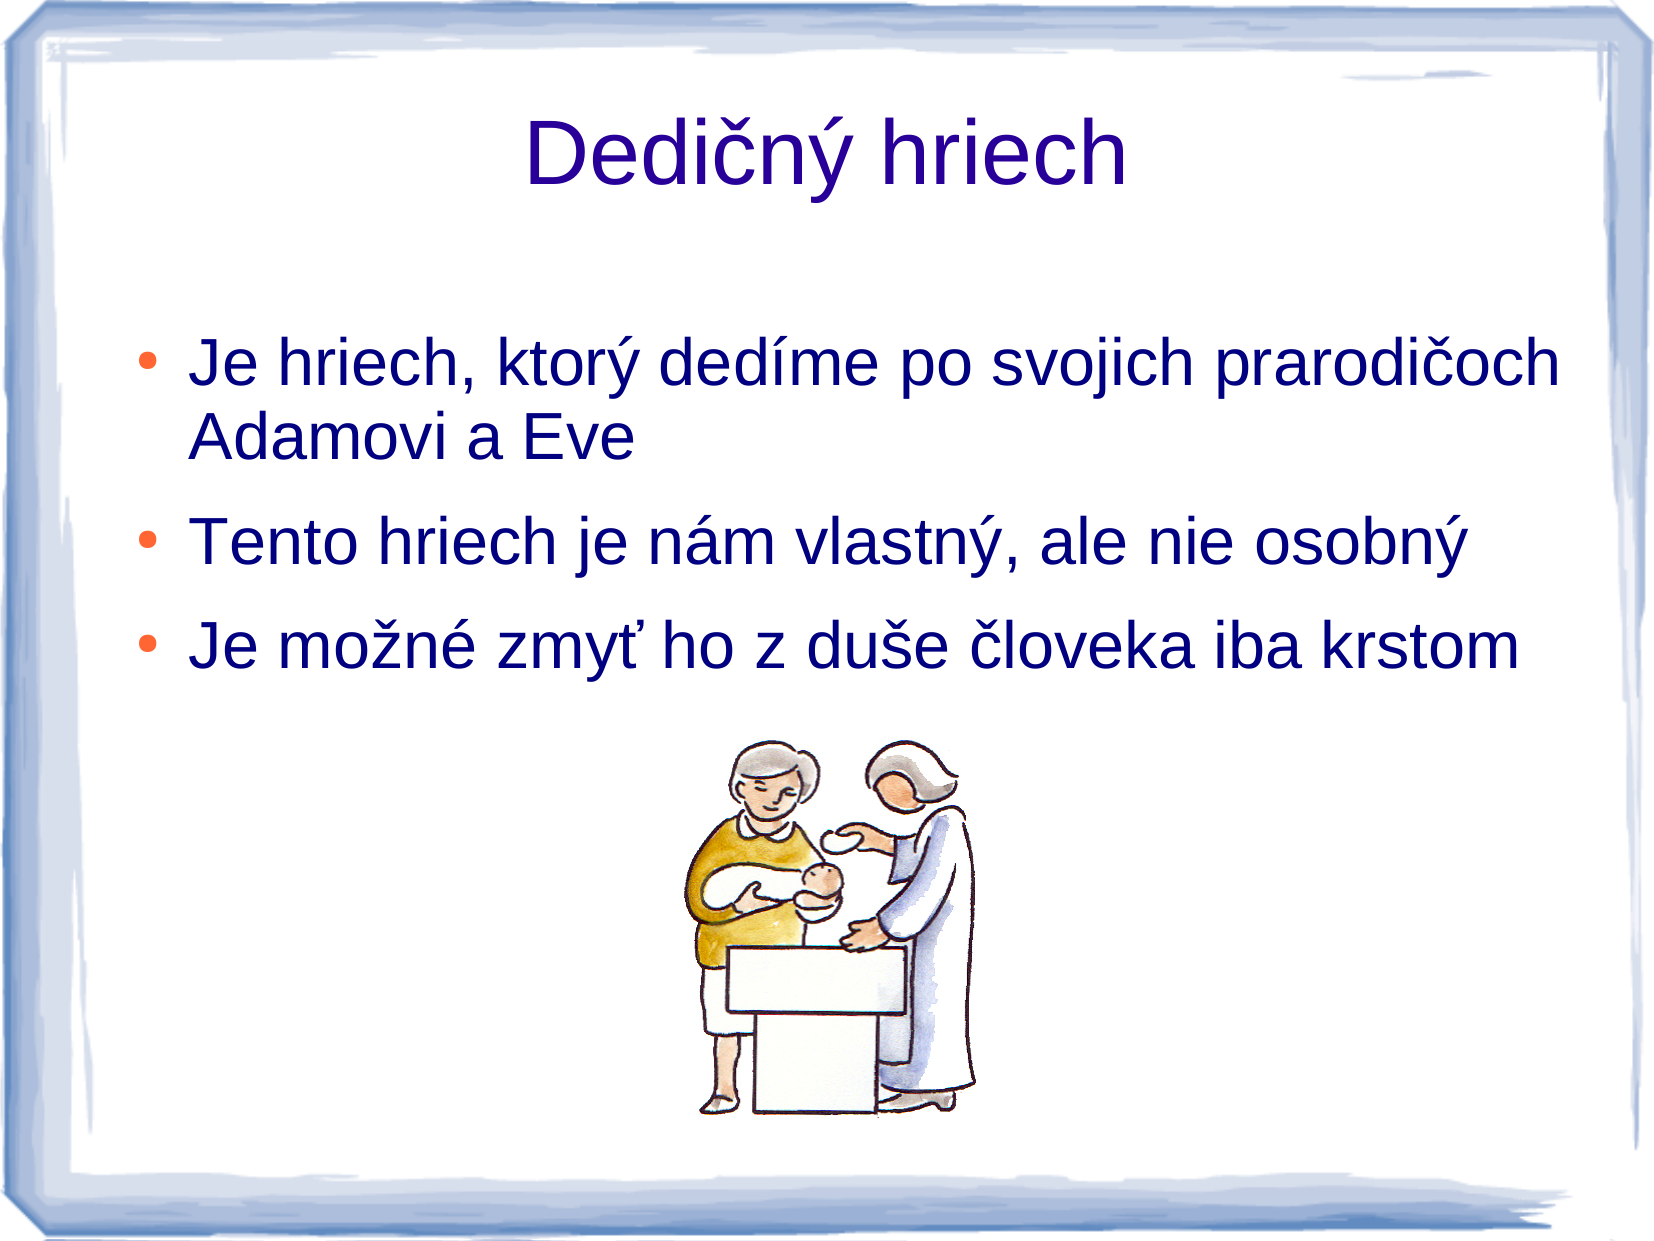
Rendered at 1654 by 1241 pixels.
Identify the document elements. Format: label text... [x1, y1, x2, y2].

list Je hriech, ktorý dedíme po svojich prarodičoch Adamovi a Eve Tento hriech je nám vlastný, ale nie osobný Je možné zmyť ho z duše človeka iba krstom [118, 324, 1571, 1144]
picture [0, 0, 1654, 1241]
title Dedičný hriech [82, 49, 1571, 257]
